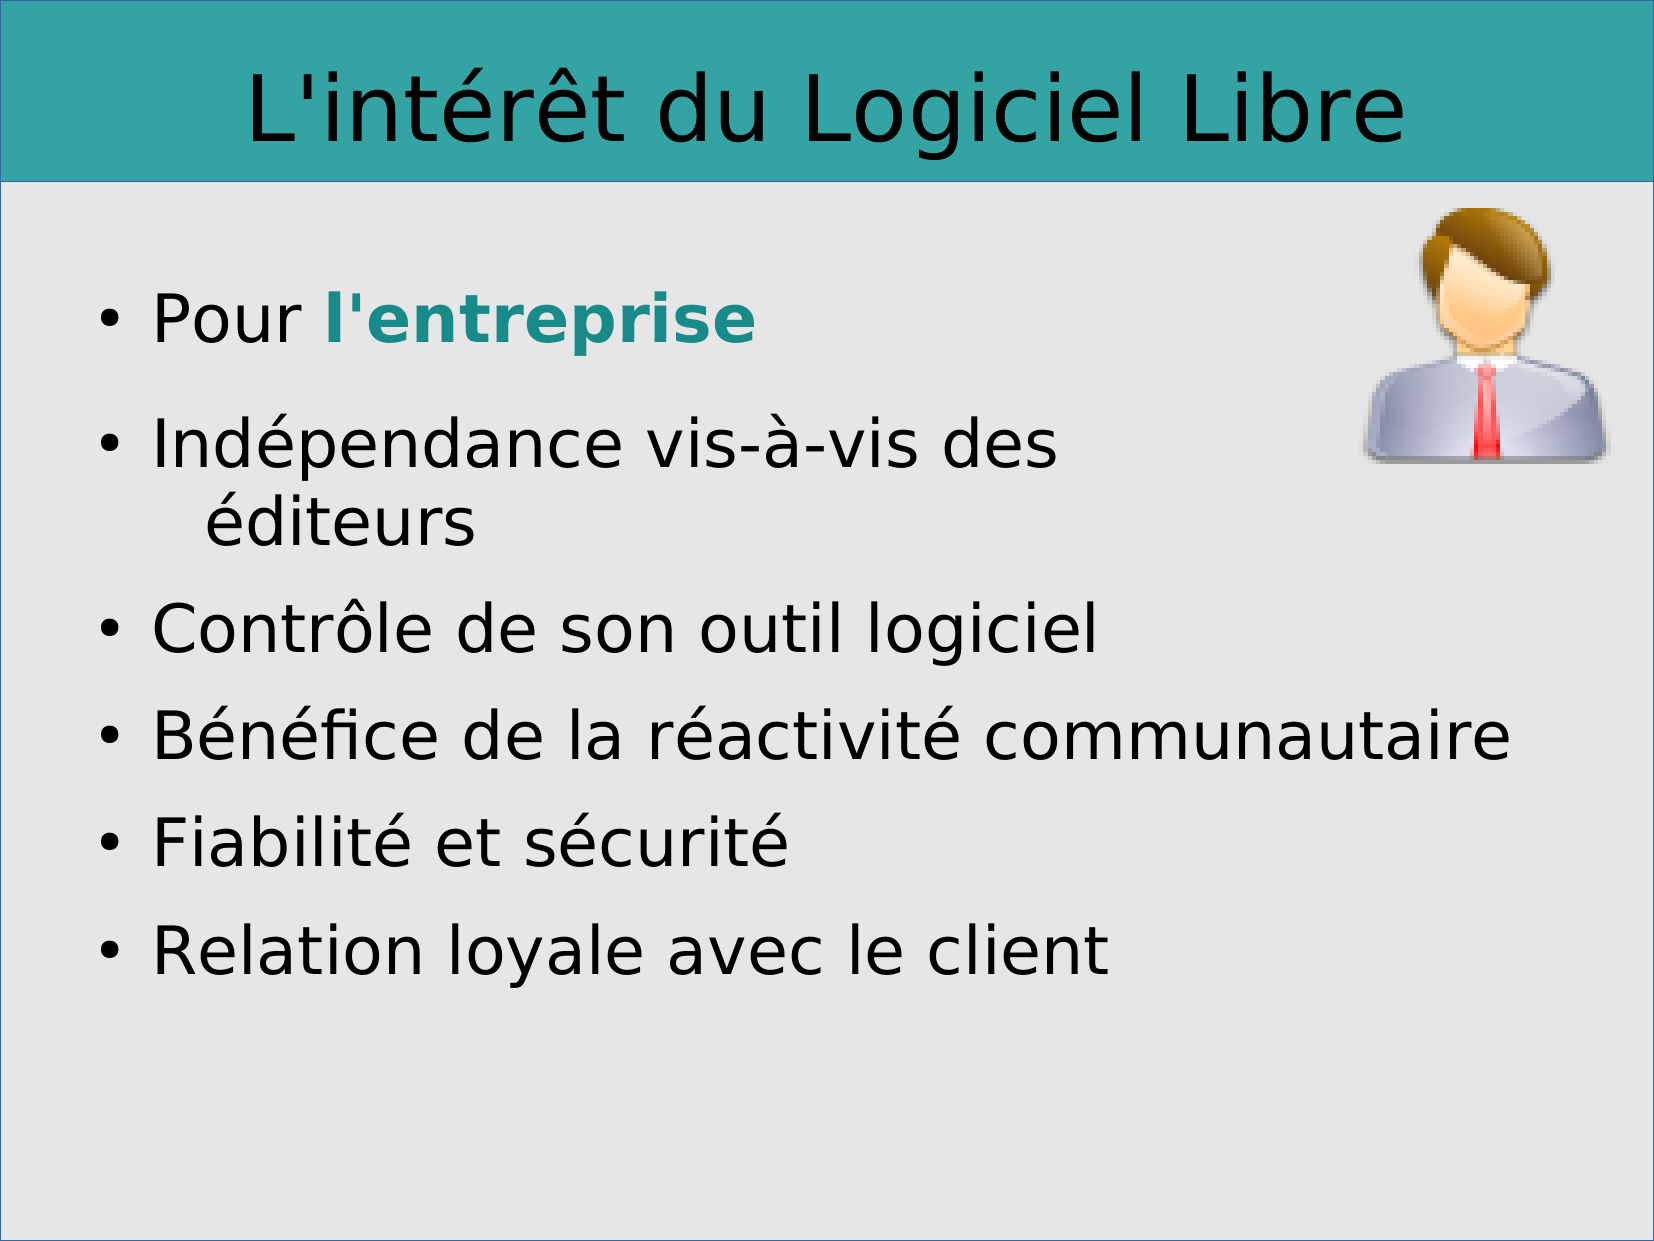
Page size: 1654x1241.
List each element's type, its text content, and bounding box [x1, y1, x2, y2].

title L'intérêt du Logiciel Libre [82, 49, 1571, 170]
list Pour l'entreprise Indépendance vis-à-vis des éditeurs Contrôle de son outil logiciel Bénéfice de la réactivité communautaire Fiabilité et sécurité Relation loyale avec le client [62, 280, 1551, 1099]
picture [1351, 208, 1624, 464]
